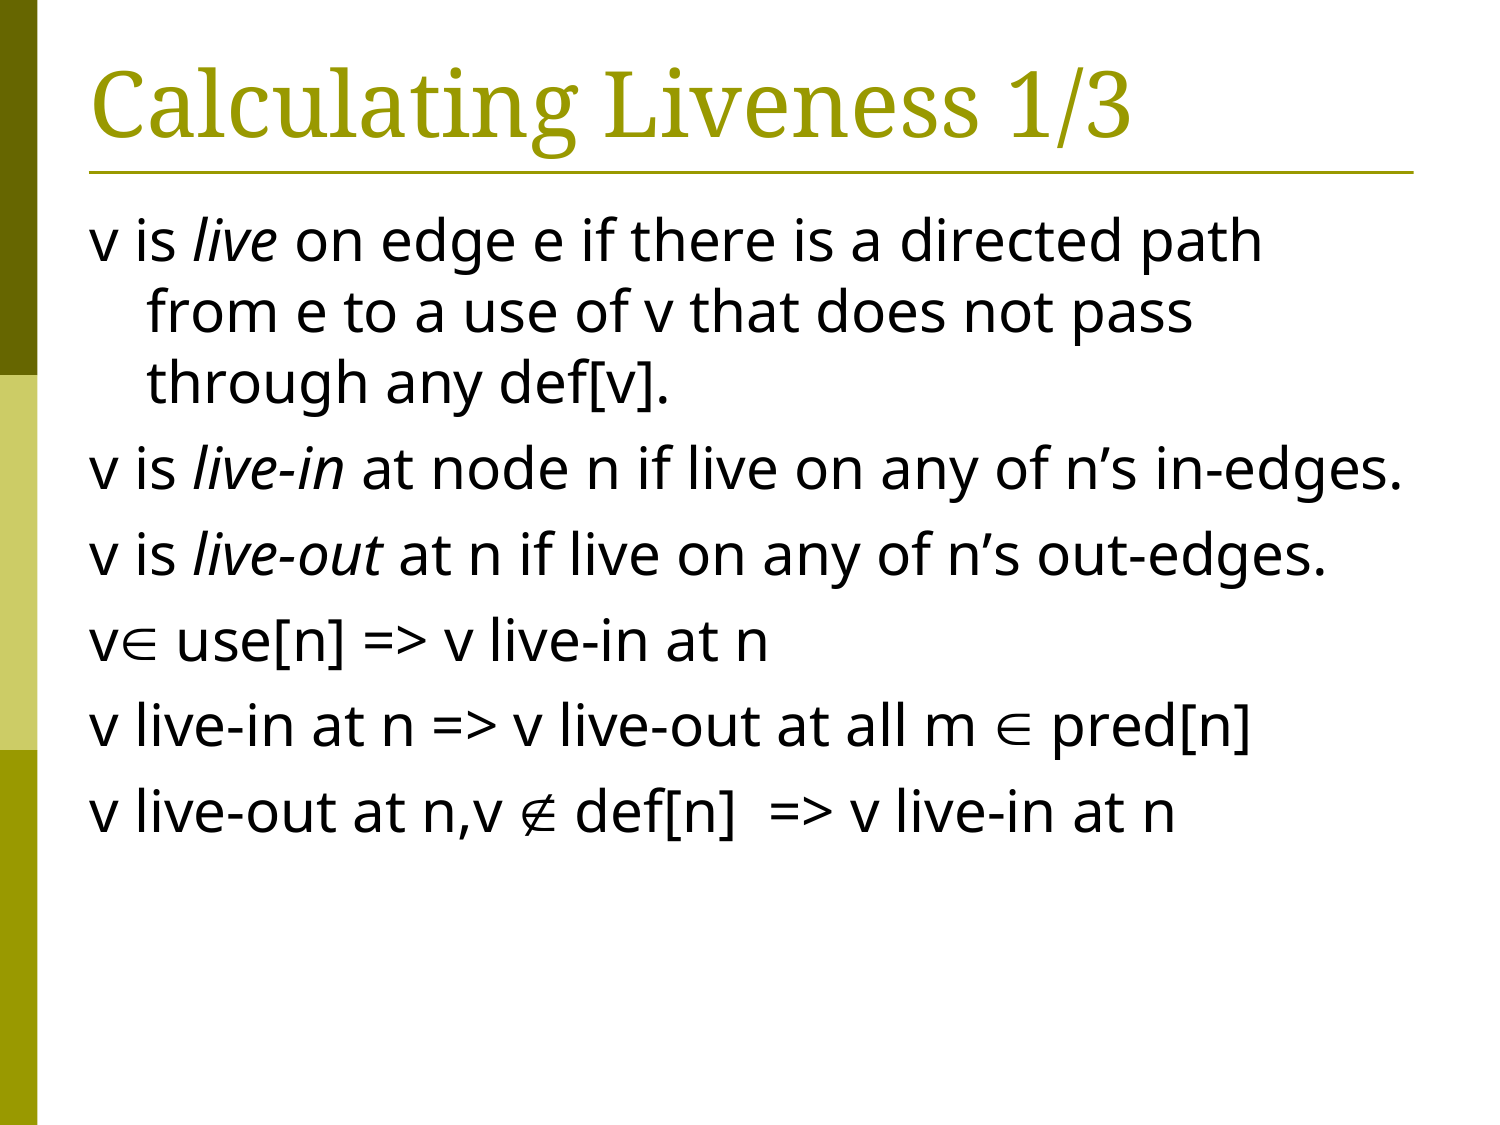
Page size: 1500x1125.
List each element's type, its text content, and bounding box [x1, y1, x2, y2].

list v is live on edge e if there is a directed path from e to a use of v that does not pass through any def[v]. v is live-in at node n if live on any of n’s in-edges. v is live-out at n if live on any of n’s out-edges. v use[n] => v live-in at n v live-in at n => v live-out at all m  pred[n] v live-out at n,v  def[n] => v live-in at n [75, 196, 1426, 1006]
title Calculating Liveness 1/3 [75, 45, 1426, 173]
